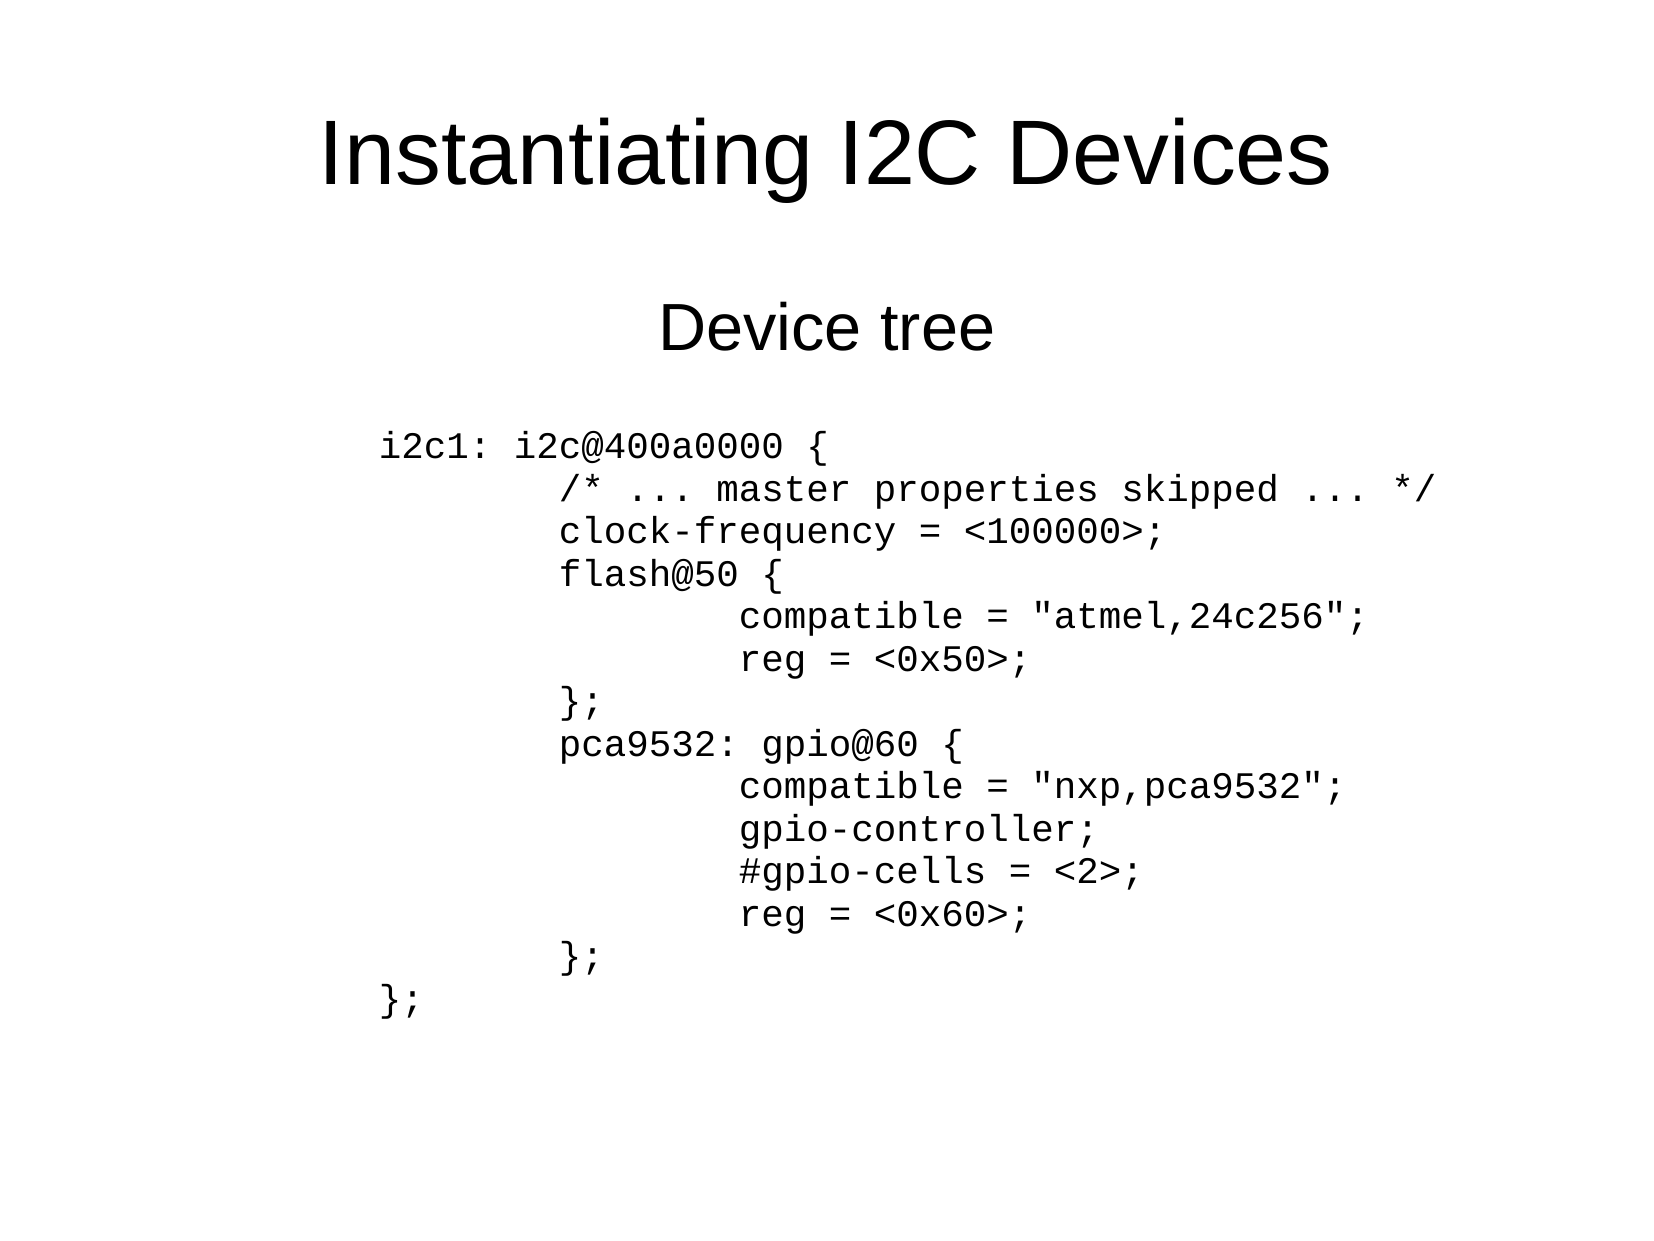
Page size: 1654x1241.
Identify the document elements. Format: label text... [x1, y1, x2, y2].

title Instantiating I2C Devices [82, 49, 1571, 257]
text_box i2c1: i2c@400a0000 { /* ... master properties skipped ... */ clock-frequency = <100000>; flash@50 { compatible = "atmel,24c256"; reg = <0x50>; }; pca9532: gpio@60 { compatible = "nxp,pca9532"; gpio-controller; #gpio-cells = <2>; reg = <0x60>; }; }; [184, 420, 1516, 1066]
list Device tree [82, 290, 1571, 1010]
